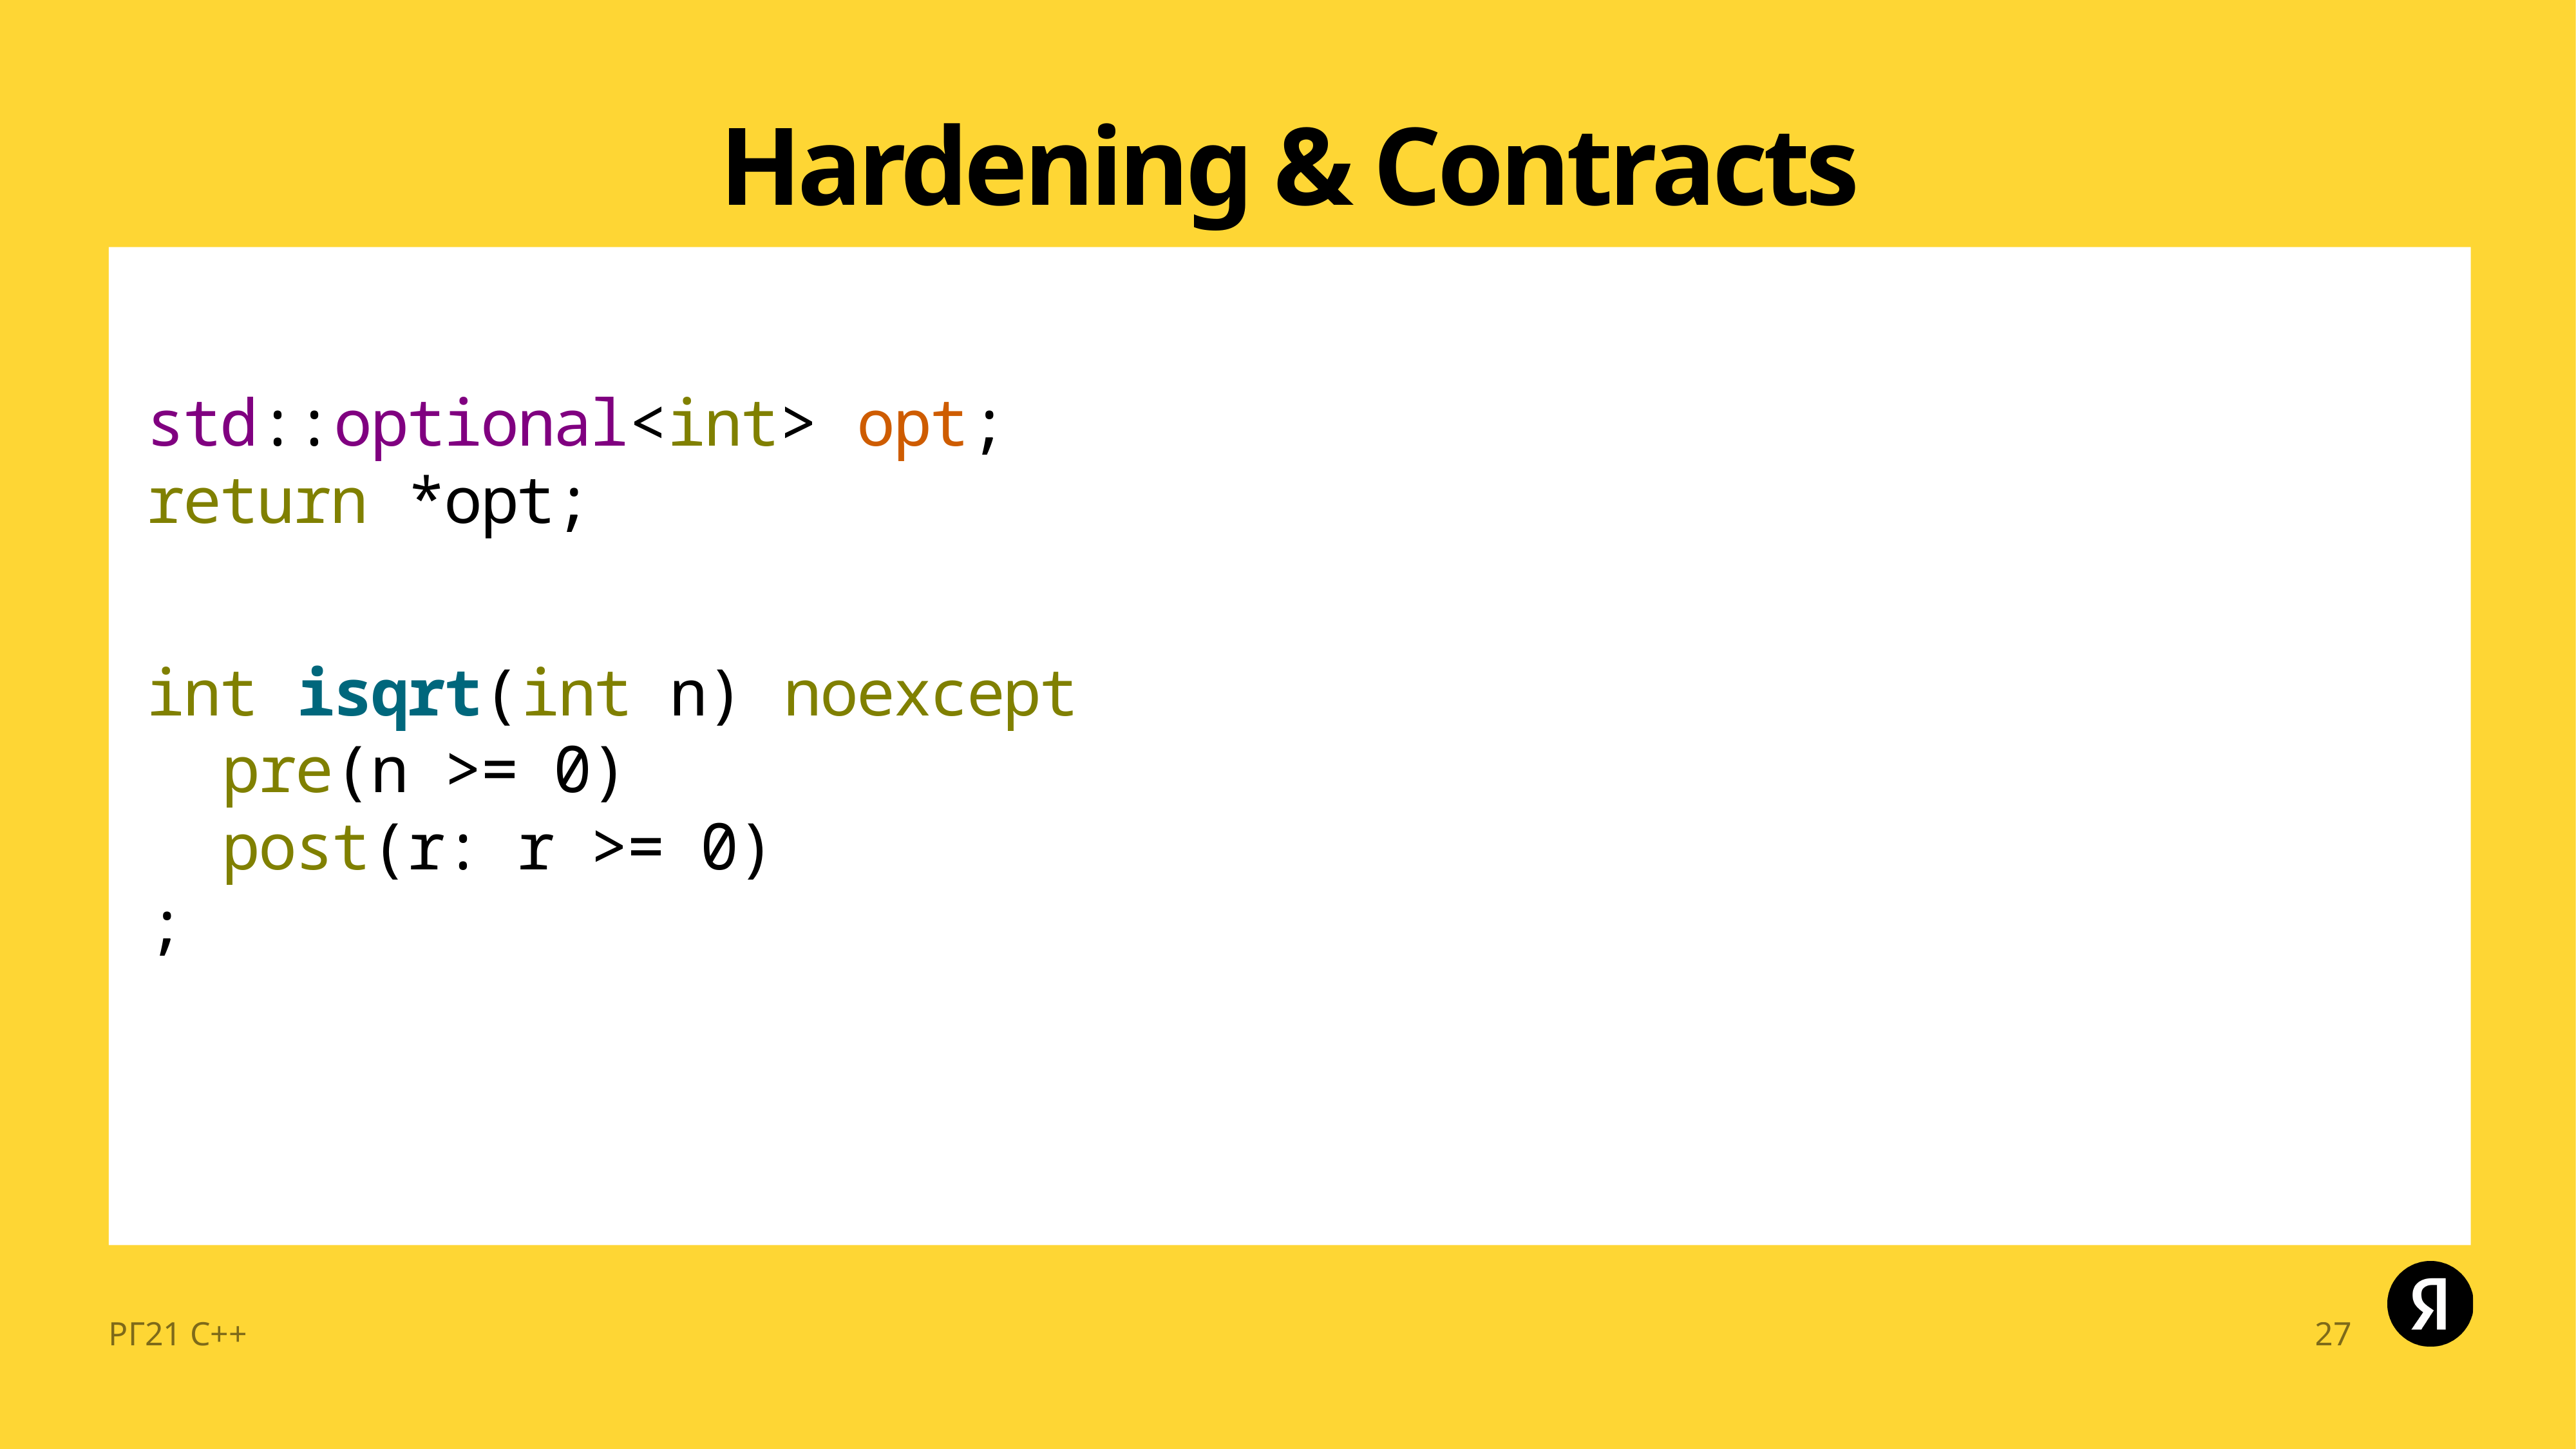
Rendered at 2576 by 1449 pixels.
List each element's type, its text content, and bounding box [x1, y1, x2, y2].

title Hardening & Contracts [106, 101, 2473, 228]
list std::optional<int> opt; return *opt; int isqrt(int n) noexcept pre(n >= 0) post(r: r >= 0) ; [108, 247, 2471, 1245]
picture [2387, 1261, 2474, 1347]
